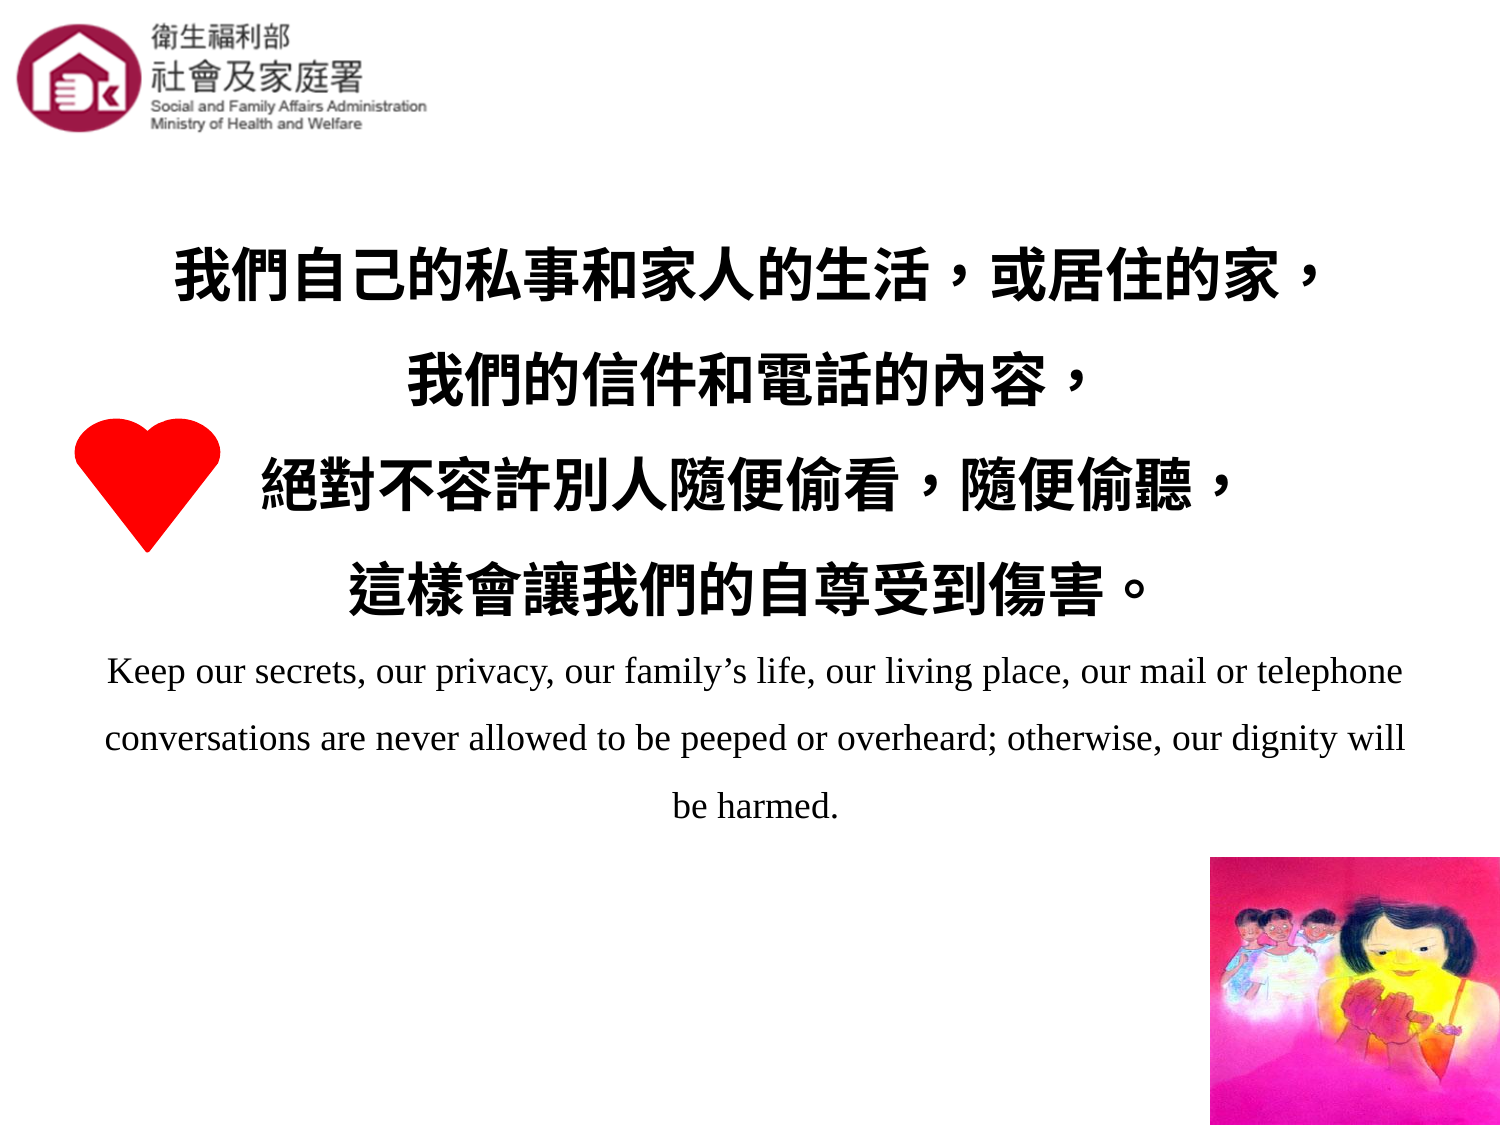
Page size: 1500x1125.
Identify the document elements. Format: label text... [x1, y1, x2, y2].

picture [0, 0, 432, 149]
text_box 我們自己的私事和家人的生活，或居住的家， 我們的信件和電話的內容， 絕對不容許別人隨便偷看，隨便偷聽， 這樣會讓我們的自尊受到傷害。 Keep our secrets, our privacy, our family’s life, our living place, our mail or telephone conversations are never allowed to be peeped or overheard; otherwise, our dignity will be harmed. [88, 196, 1424, 901]
picture [1210, 857, 1500, 1125]
text_box [76, 420, 219, 551]
